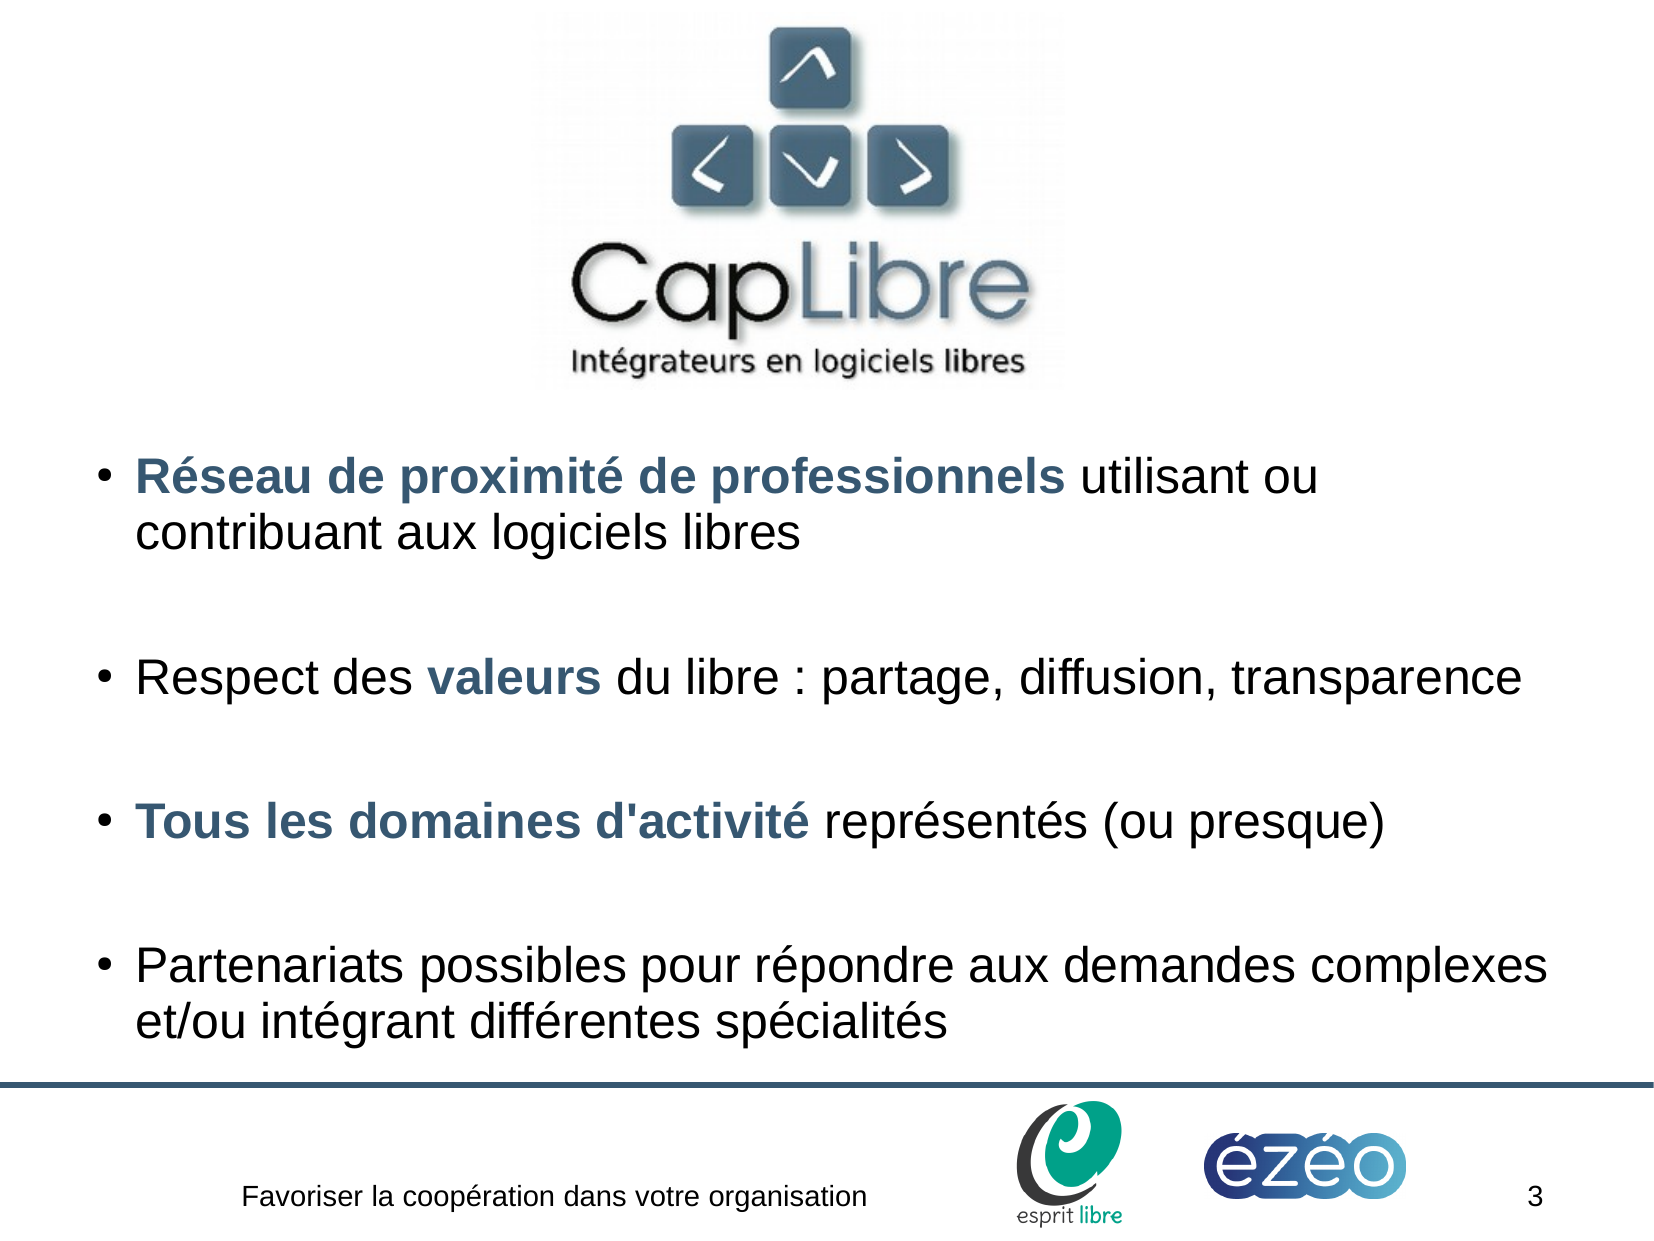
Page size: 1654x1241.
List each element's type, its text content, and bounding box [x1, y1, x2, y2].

list Réseau de proximité de professionnels utilisant ou contribuant aux logiciels libres Respect des valeurs du libre : partage, diffusion, transparence Tous les domaines d'activité représentés (ou presque) Partenariats possibles pour répondre aux demandes complexes et/ou intégrant différentes spécialités [82, 448, 1571, 1052]
picture [1204, 1133, 1406, 1199]
picture [531, 12, 1065, 390]
picture [1003, 1098, 1134, 1229]
